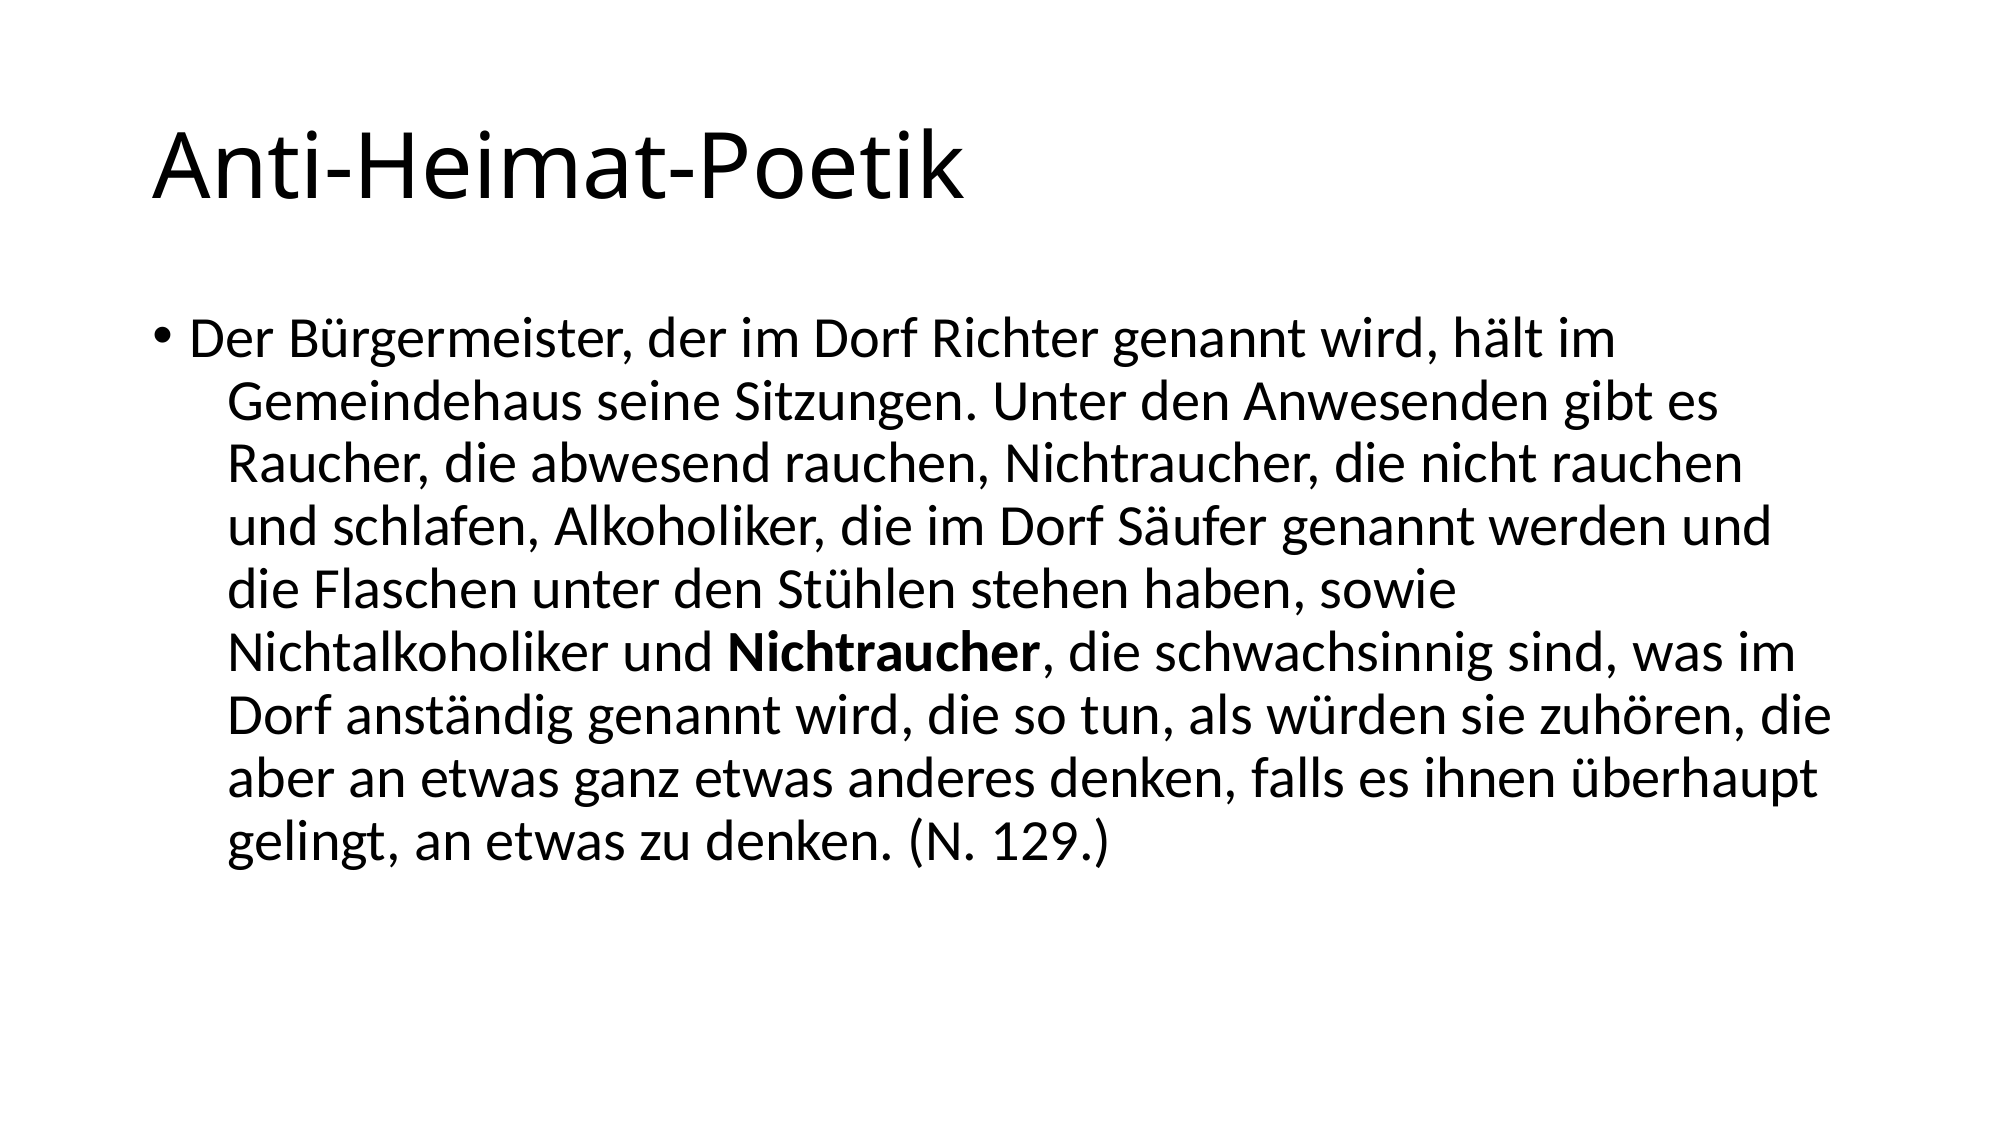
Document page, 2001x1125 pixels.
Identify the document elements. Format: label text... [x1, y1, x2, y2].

title Anti-Heimat-Poetik [137, 59, 1863, 278]
list Der Bürgermeister, der im Dorf Richter genannt wird, hält im Gemeindehaus seine Sitzungen. Unter den Anwesenden gibt es Raucher, die abwesend rauchen, Nichtraucher, die nicht rauchen und schlafen, Alkoholiker, die im Dorf Säufer genannt werden und die Flaschen unter den Stühlen stehen haben, sowie Nichtalkoholiker und Nichtraucher, die schwachsinnig sind, was im Dorf anständig genannt wird, die so tun, als würden sie zuhören, die aber an etwas ganz etwas anderes denken, falls es ihnen überhaupt gelingt, an etwas zu denken. (N. 129.) [137, 299, 1863, 1014]
